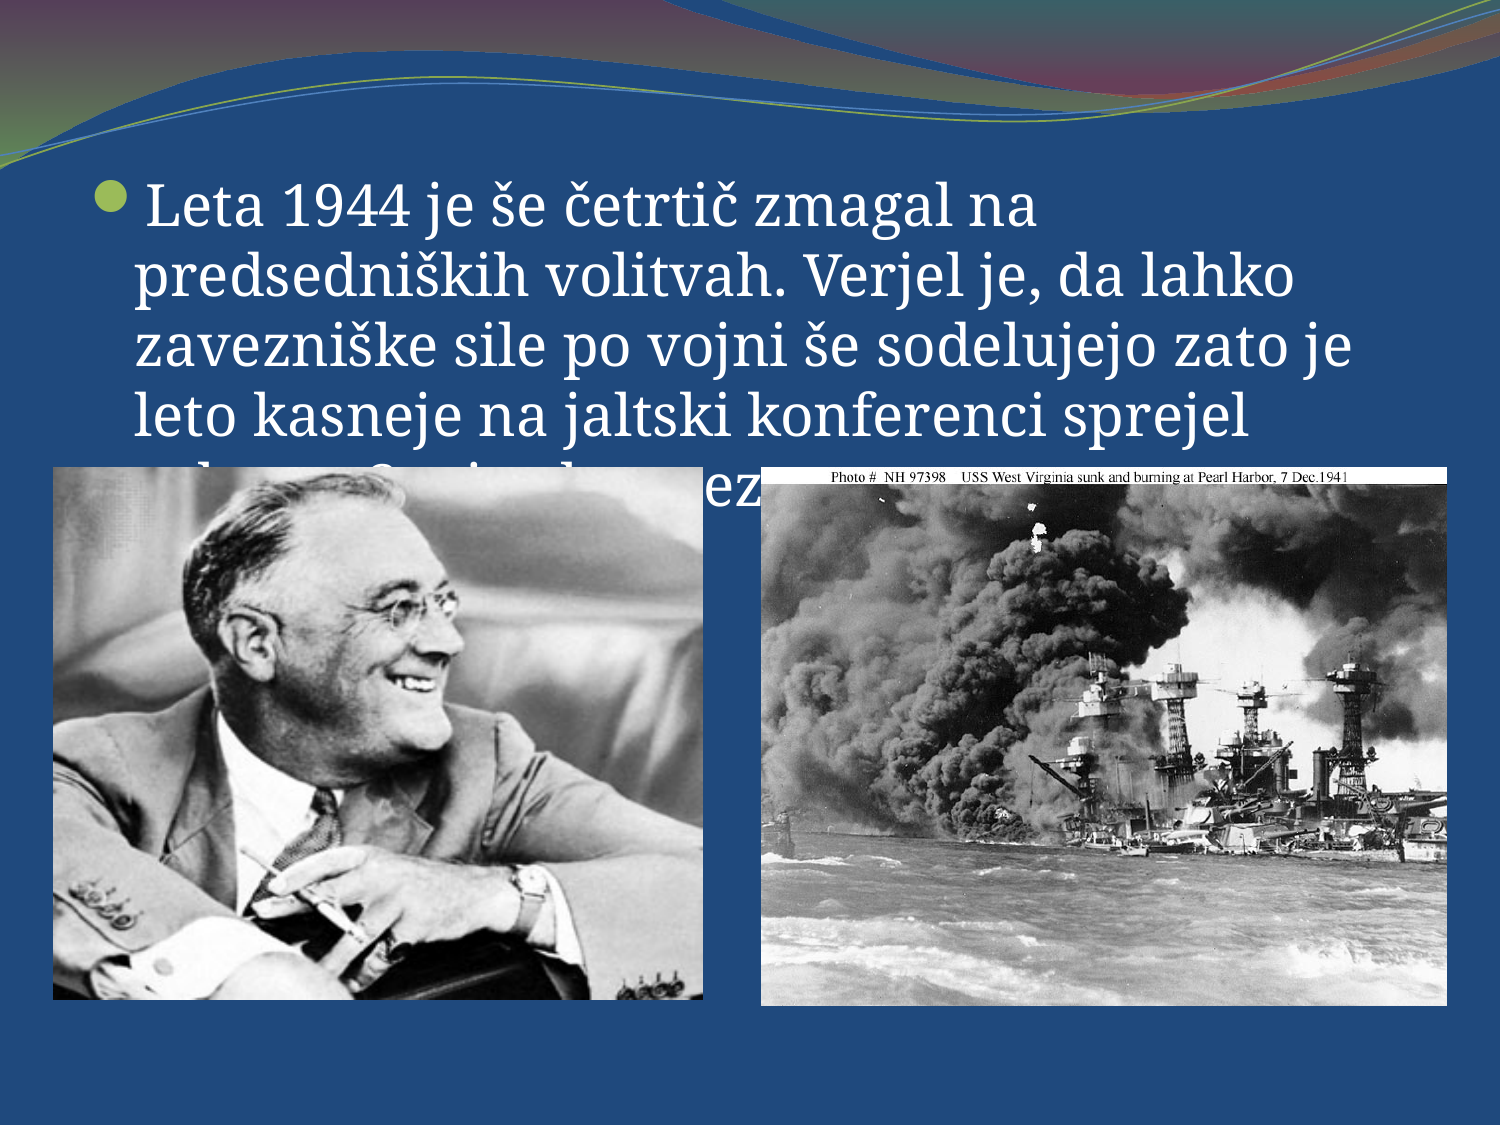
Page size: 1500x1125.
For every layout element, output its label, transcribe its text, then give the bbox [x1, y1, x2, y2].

picture [53, 467, 703, 1000]
picture [761, 467, 1447, 1006]
list Leta 1944 je še četrtič zmagal na predsedniških volitvah. Verjel je, da lahko zavezniške sile po vojni še sodelujejo zato je leto kasneje na jaltski konferenci sprejel zahteve Sovjetske zveze. [75, 160, 1425, 1038]
